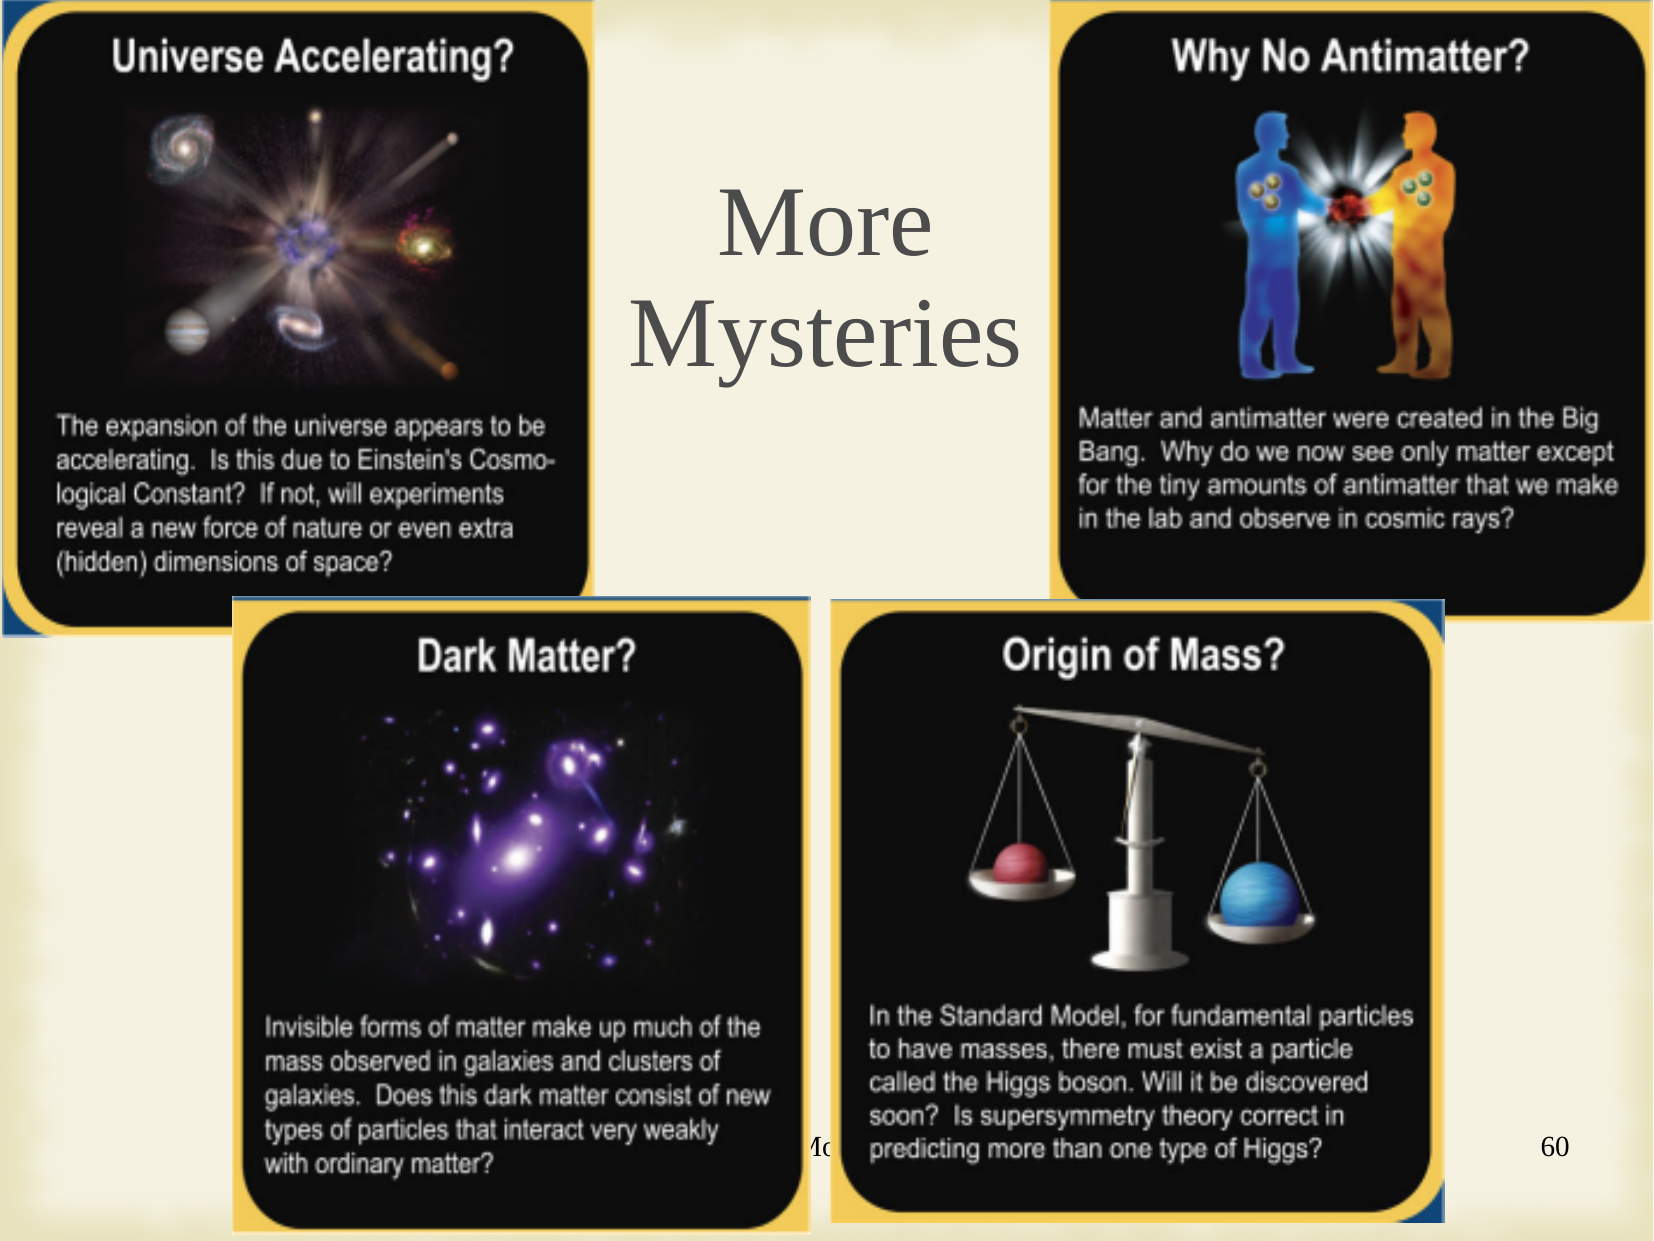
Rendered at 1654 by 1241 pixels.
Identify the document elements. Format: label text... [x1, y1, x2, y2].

picture [0, 0, 1654, 1241]
title More Mysteries [595, 166, 1049, 388]
